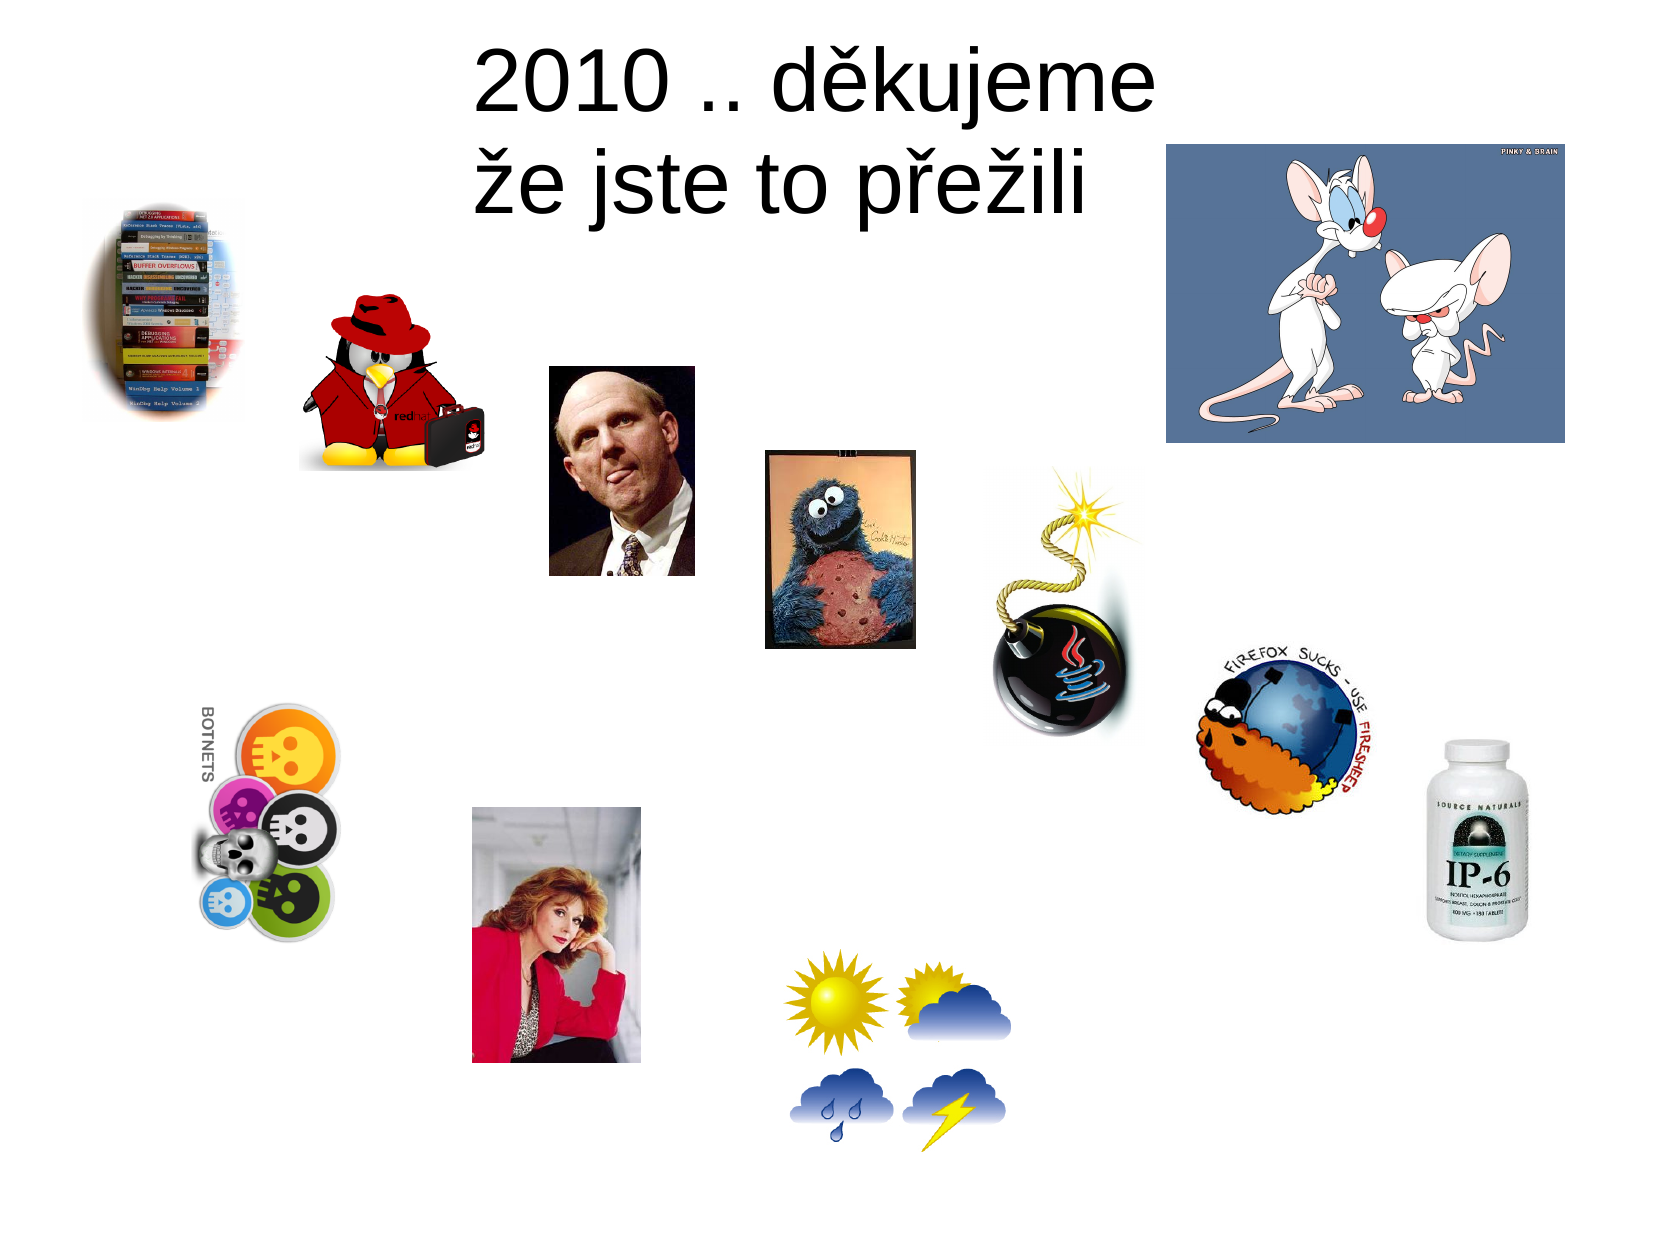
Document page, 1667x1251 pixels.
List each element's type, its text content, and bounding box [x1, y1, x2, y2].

picture [765, 450, 916, 649]
picture [472, 807, 641, 1063]
picture [299, 282, 488, 471]
picture [82, 198, 245, 422]
picture [983, 466, 1145, 746]
picture [1183, 633, 1391, 826]
picture [549, 366, 695, 576]
picture [177, 700, 349, 945]
picture [1415, 732, 1539, 945]
title 2010 .. děkujeme že jste to přežili [472, 29, 1270, 234]
picture [783, 949, 1011, 1152]
picture [1166, 144, 1565, 443]
